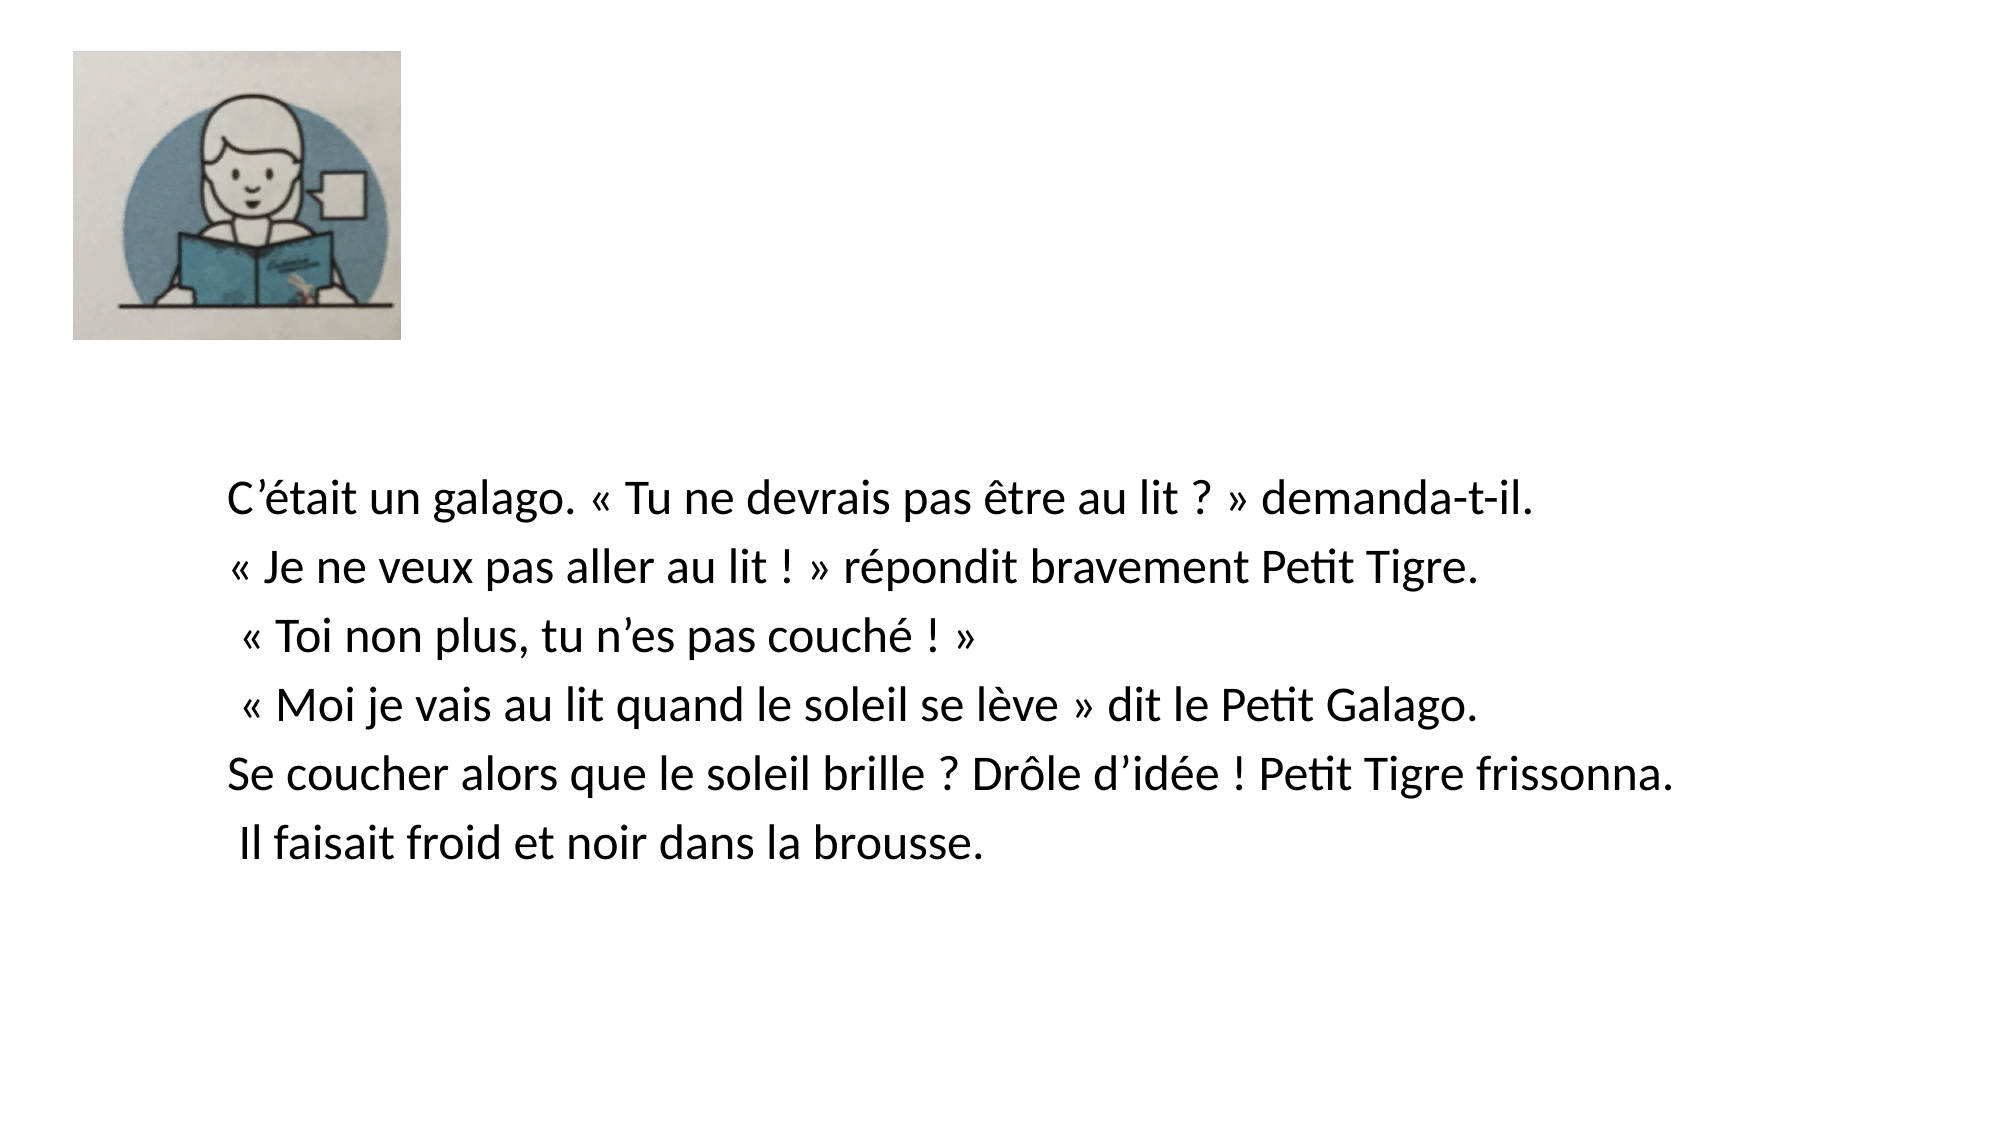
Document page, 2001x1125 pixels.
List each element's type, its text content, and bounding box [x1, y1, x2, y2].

picture [73, 51, 401, 340]
text_box C’était un galago. « Tu ne devrais pas être au lit ? » demanda-t-il. « Je ne veux pas aller au lit ! » répondit bravement Petit Tigre. « Toi non plus, tu n’es pas couché ! » « Moi je vais au lit quand le soleil se lève » dit le Petit Galago. Se coucher alors que le soleil brille ? Drôle d’idée ! Petit Tigre frissonna. Il faisait froid et noir dans la brousse. [212, 448, 1788, 946]
